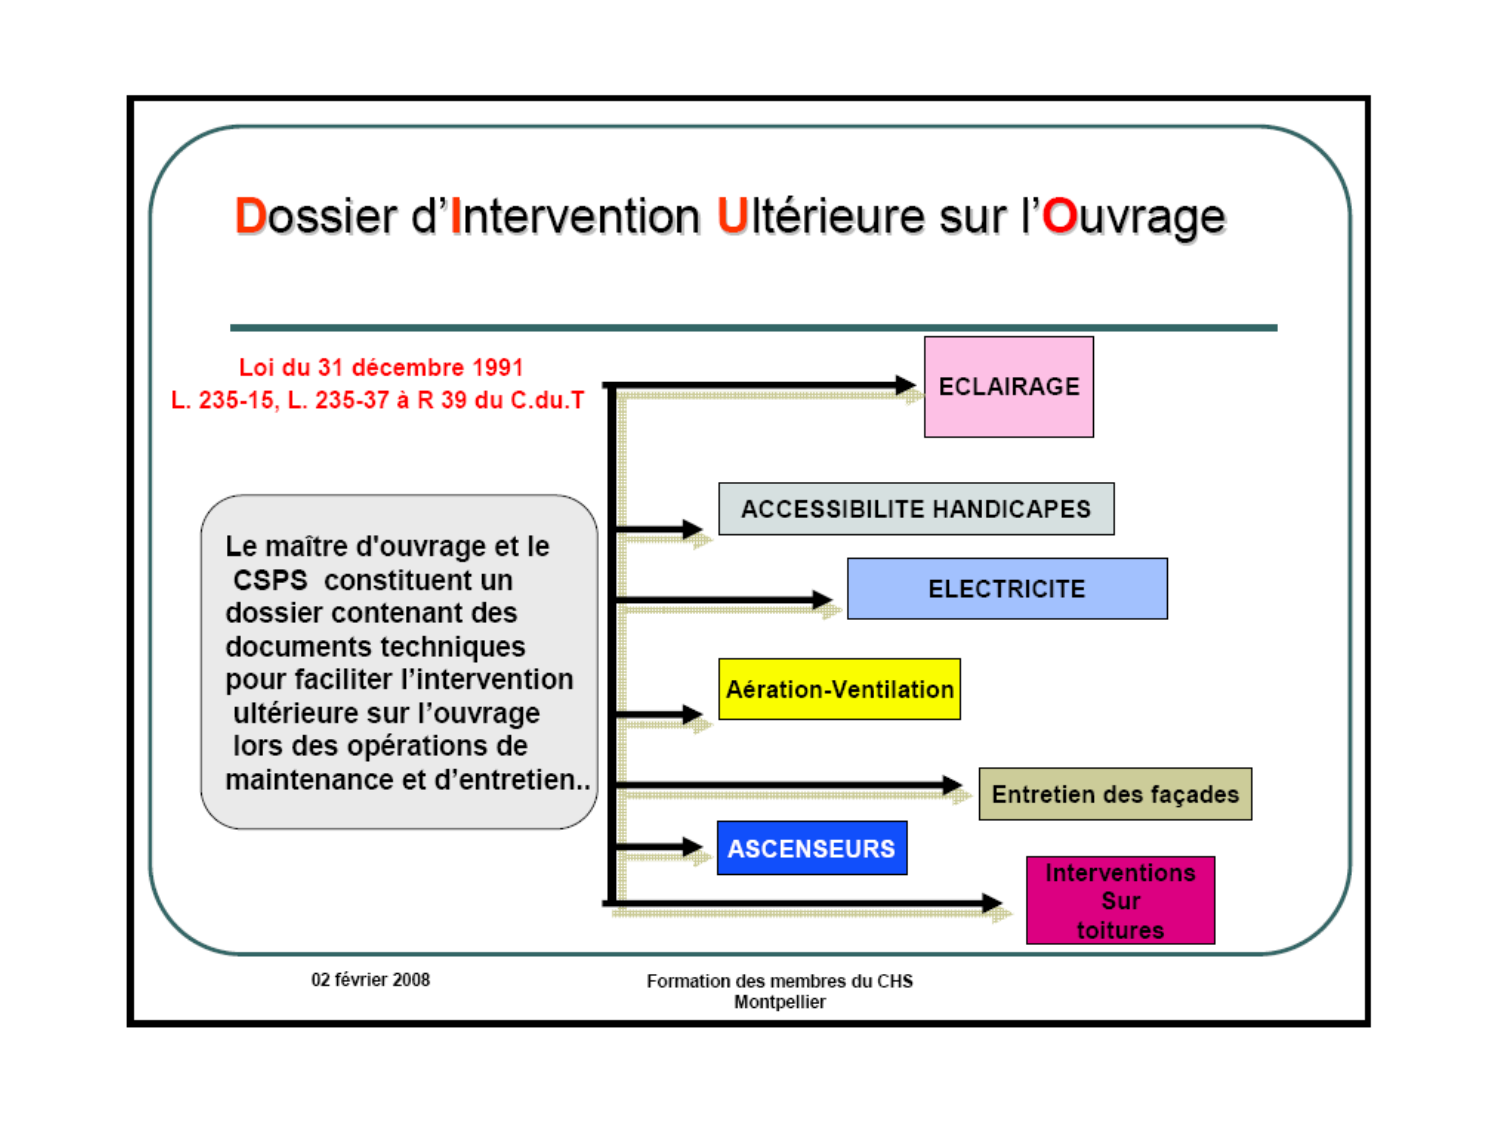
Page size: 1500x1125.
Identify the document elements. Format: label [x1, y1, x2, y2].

picture [121, 88, 1379, 1037]
